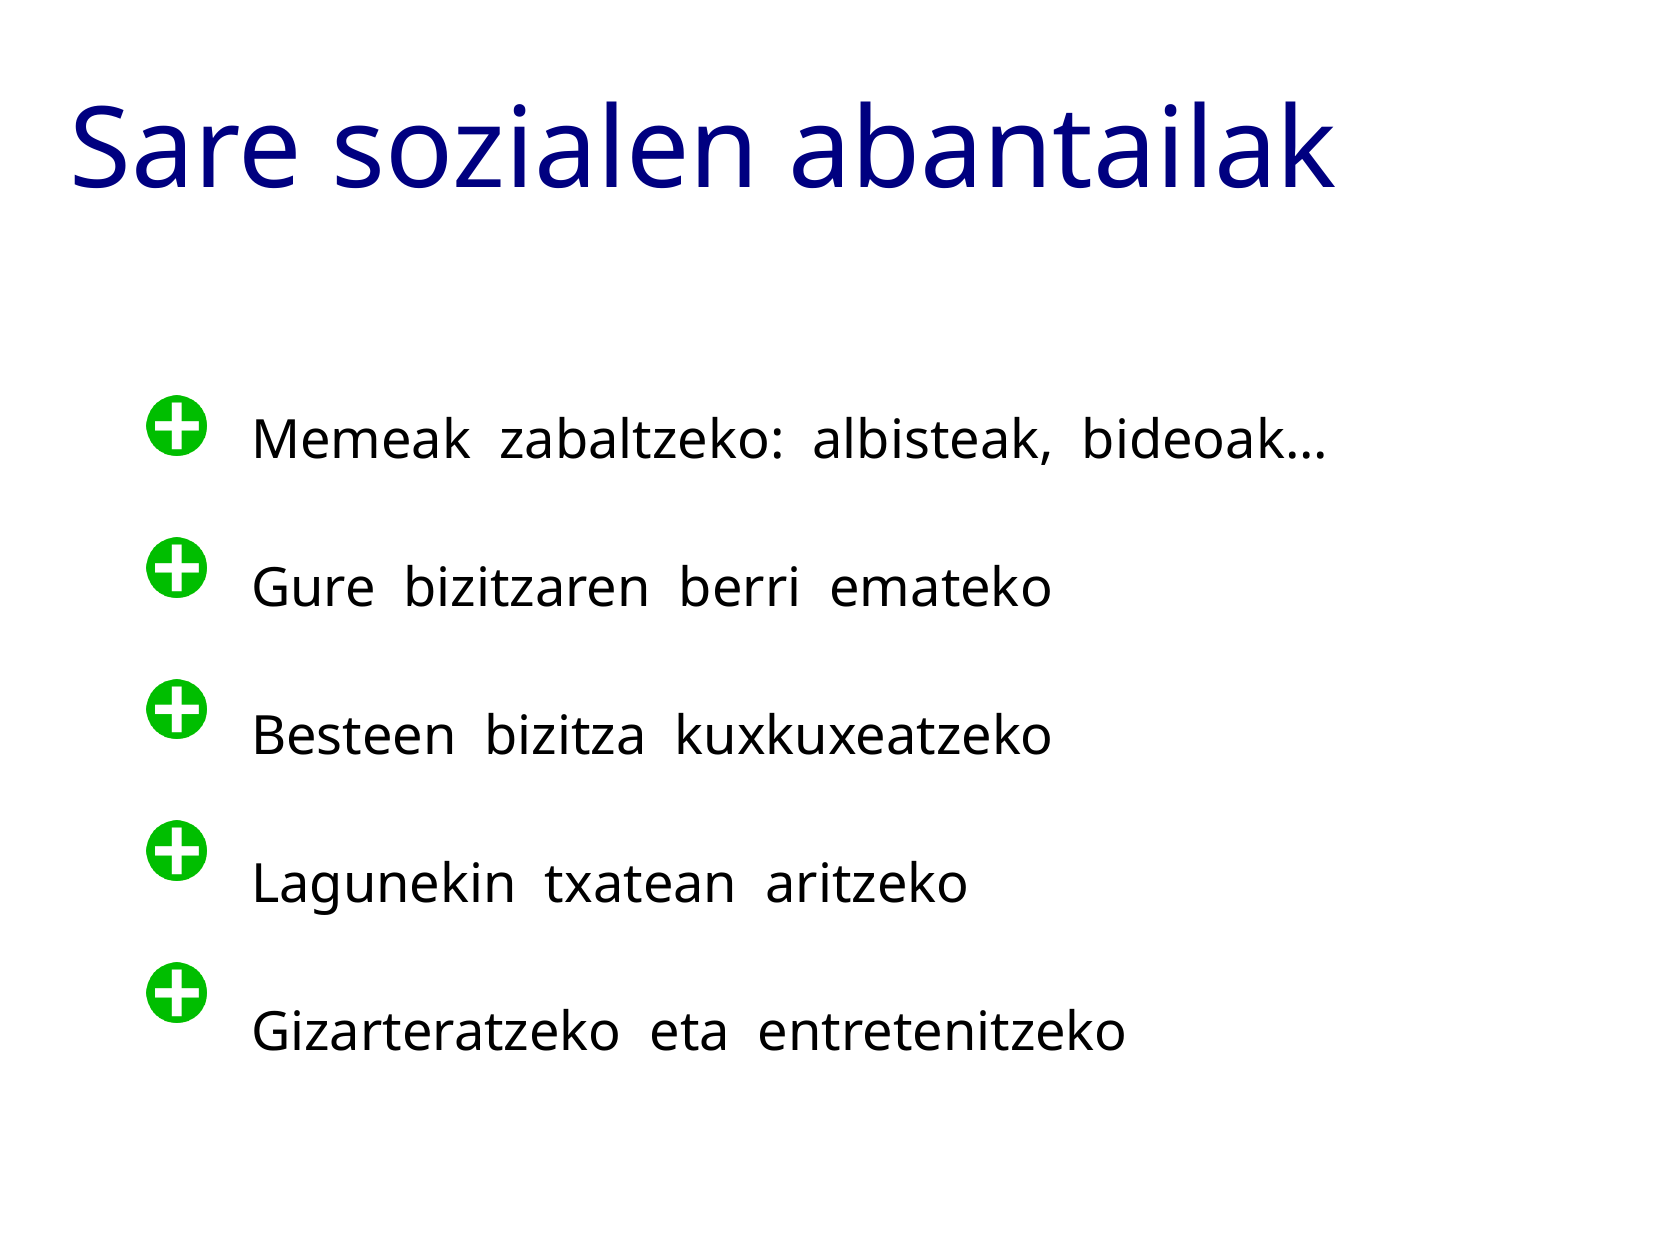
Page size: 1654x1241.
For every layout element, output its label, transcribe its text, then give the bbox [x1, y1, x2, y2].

text_box Sare sozialen abantailak [55, 59, 1582, 207]
picture [146, 537, 207, 598]
picture [146, 962, 207, 1023]
picture [146, 679, 207, 740]
picture [146, 395, 207, 456]
text_box Memeak zabaltzeko: albisteak, bideoak... Gure bizitzaren berri emateko Besteen bizitza kuxkuxeatzeko Lagunekin txatean aritzeko Gizarteratzeko eta entretenitzeko [236, 393, 1536, 1041]
picture [146, 820, 207, 881]
